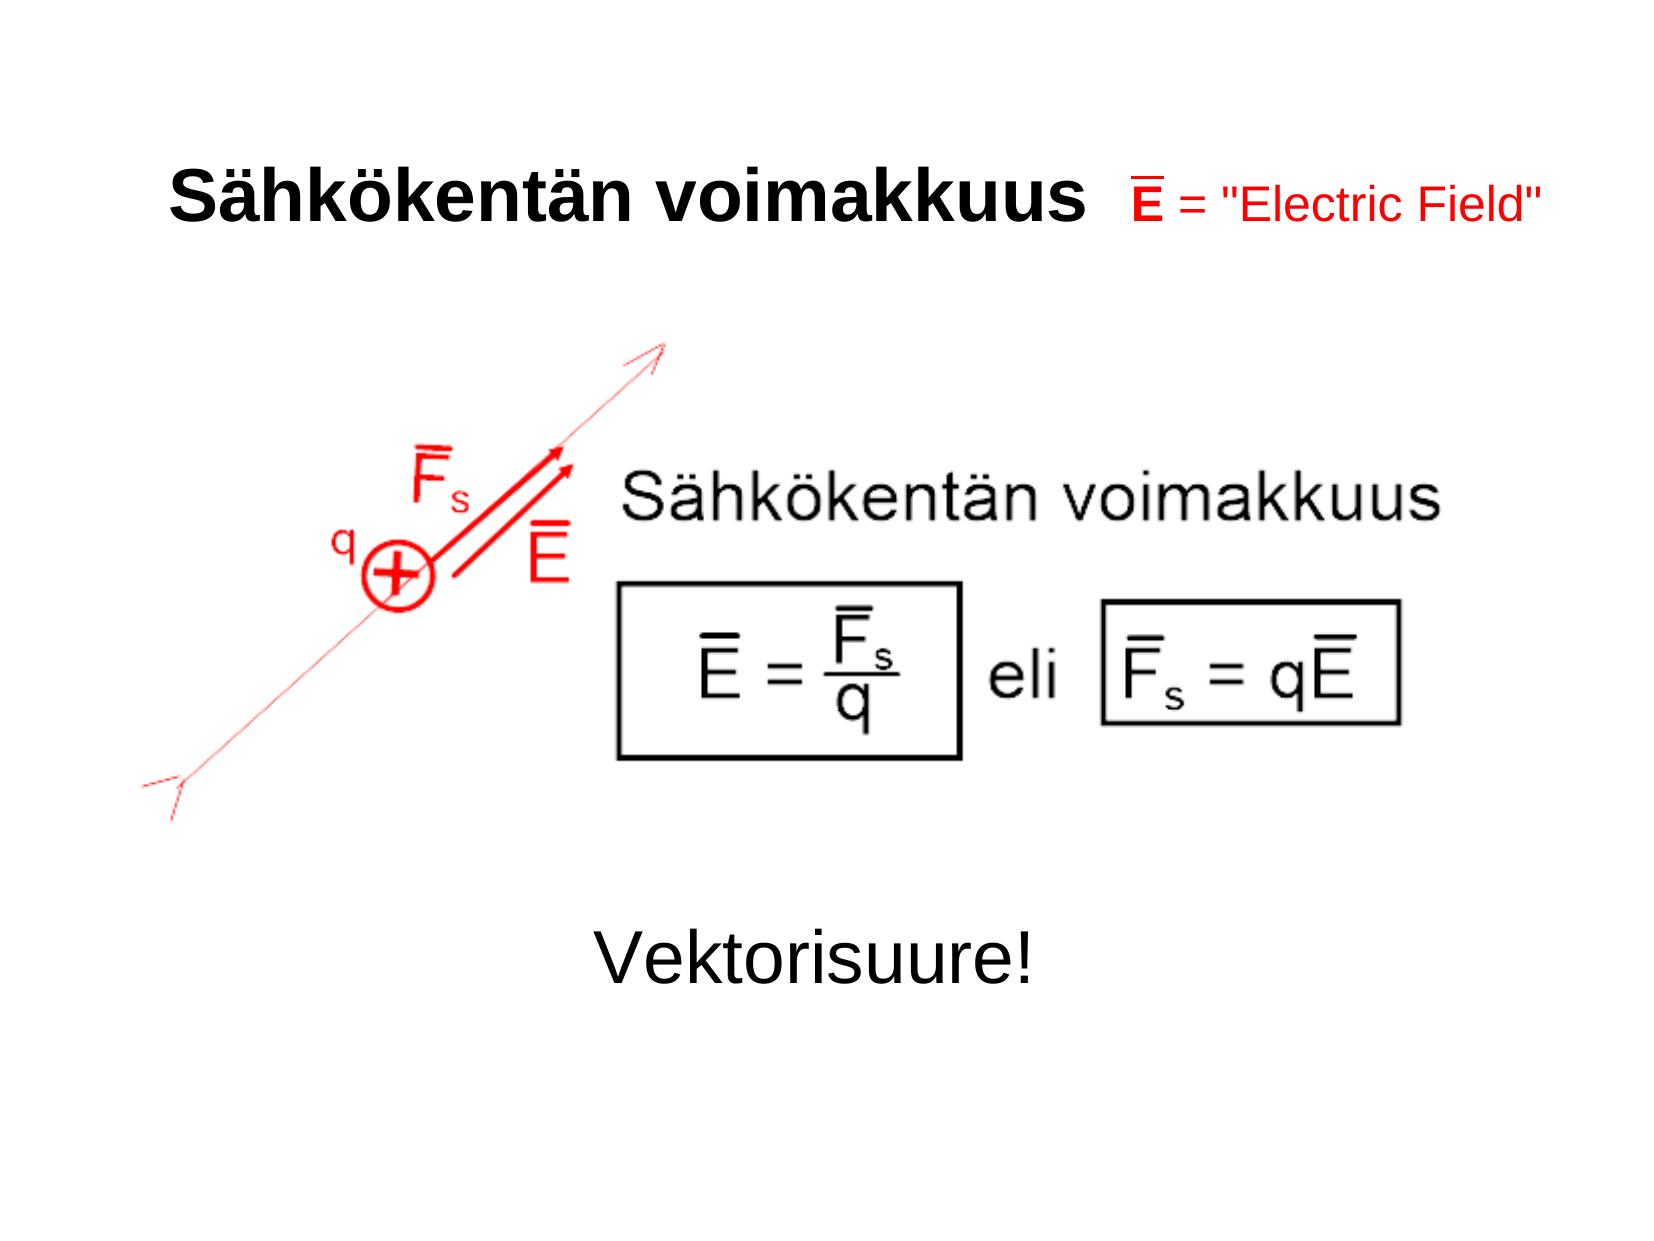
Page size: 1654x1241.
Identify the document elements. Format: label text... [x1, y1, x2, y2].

text_box Vektorisuure! [578, 909, 1051, 1015]
picture [141, 307, 1479, 839]
text_box Sähkökentän voimakkuus E = "Electric Field" [153, 141, 1595, 409]
